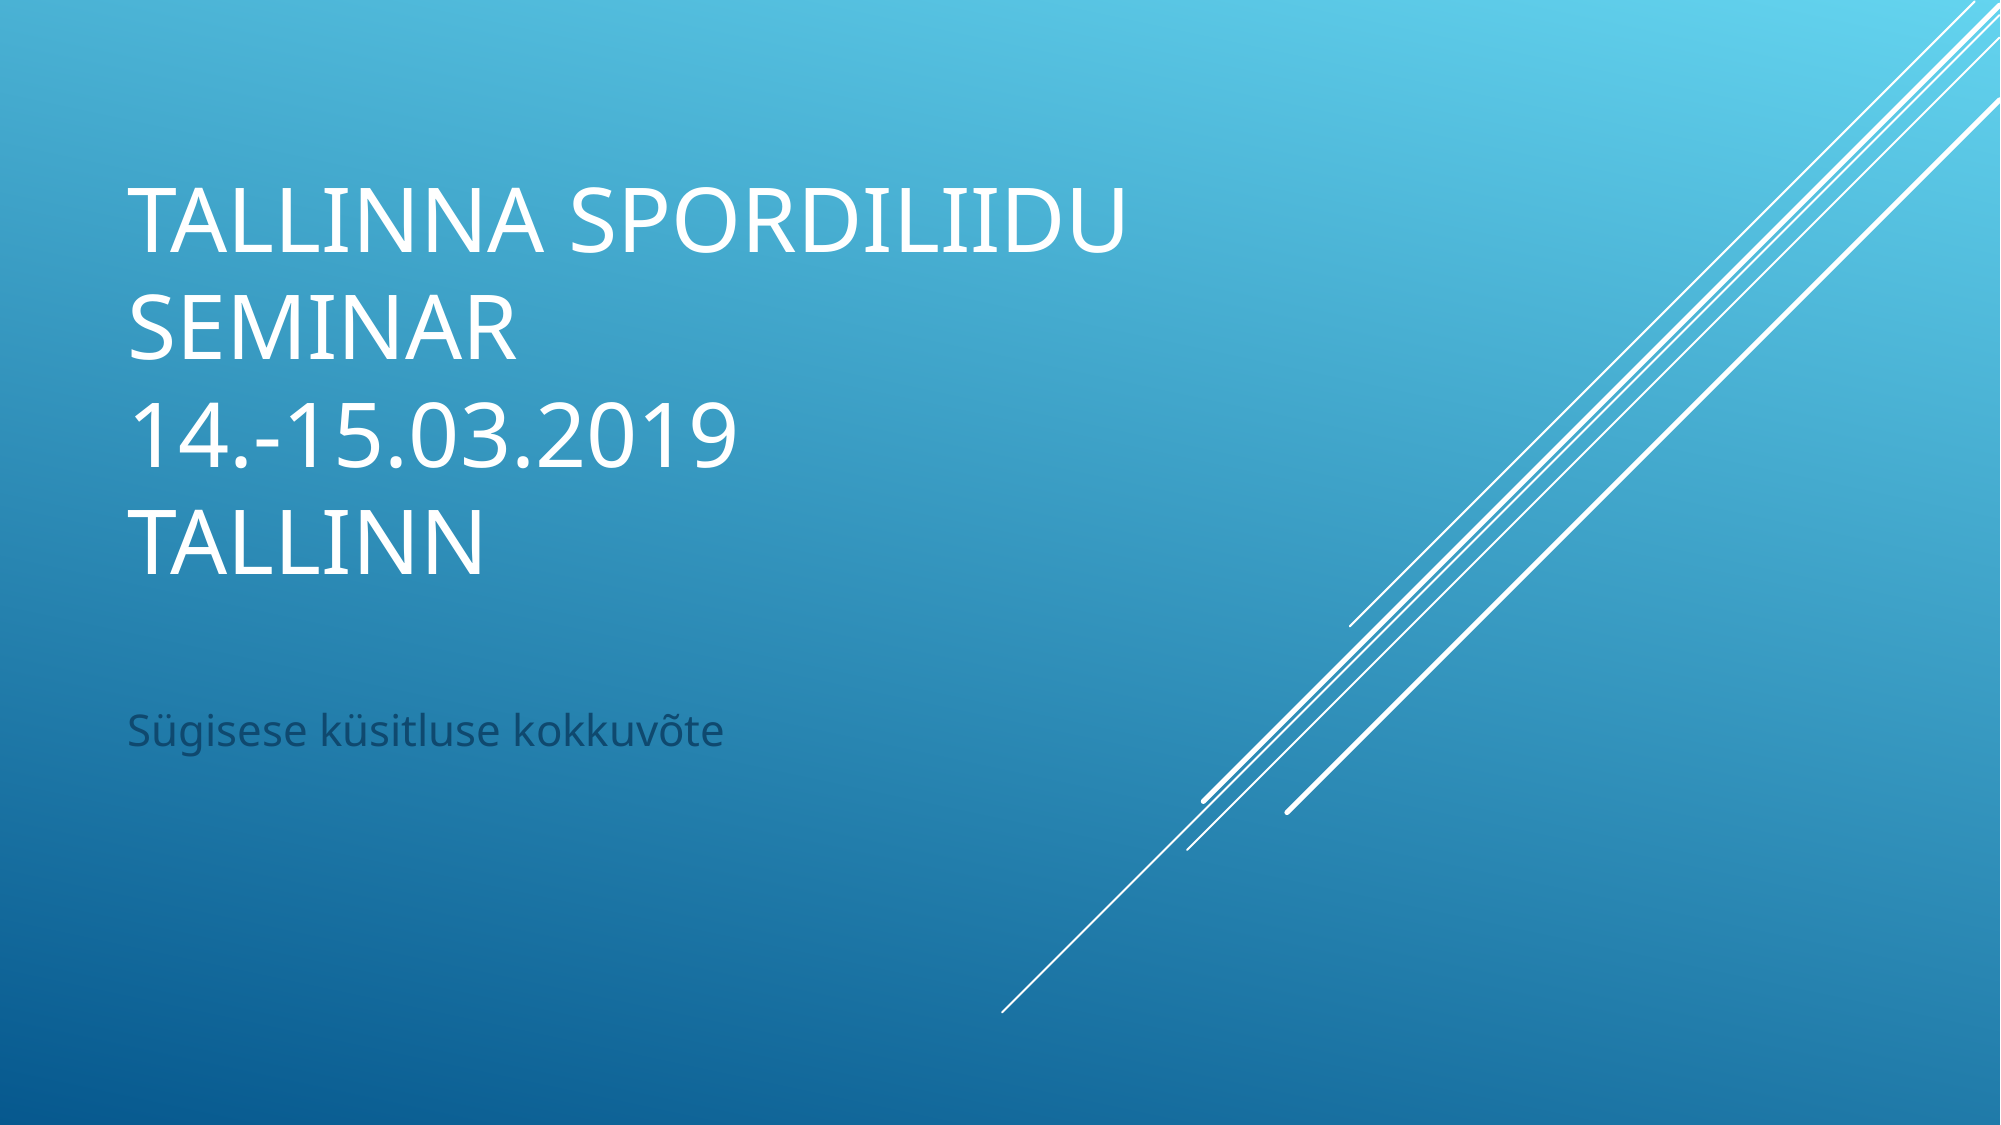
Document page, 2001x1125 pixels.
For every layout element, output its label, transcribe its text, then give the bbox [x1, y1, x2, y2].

title TALLINNA SPORDILIIDU SEMINAR 14.-15.03.2019 tallinn [112, 112, 1425, 601]
subtitle Sügisese küsitluse kokkuvõte [112, 630, 1163, 950]
